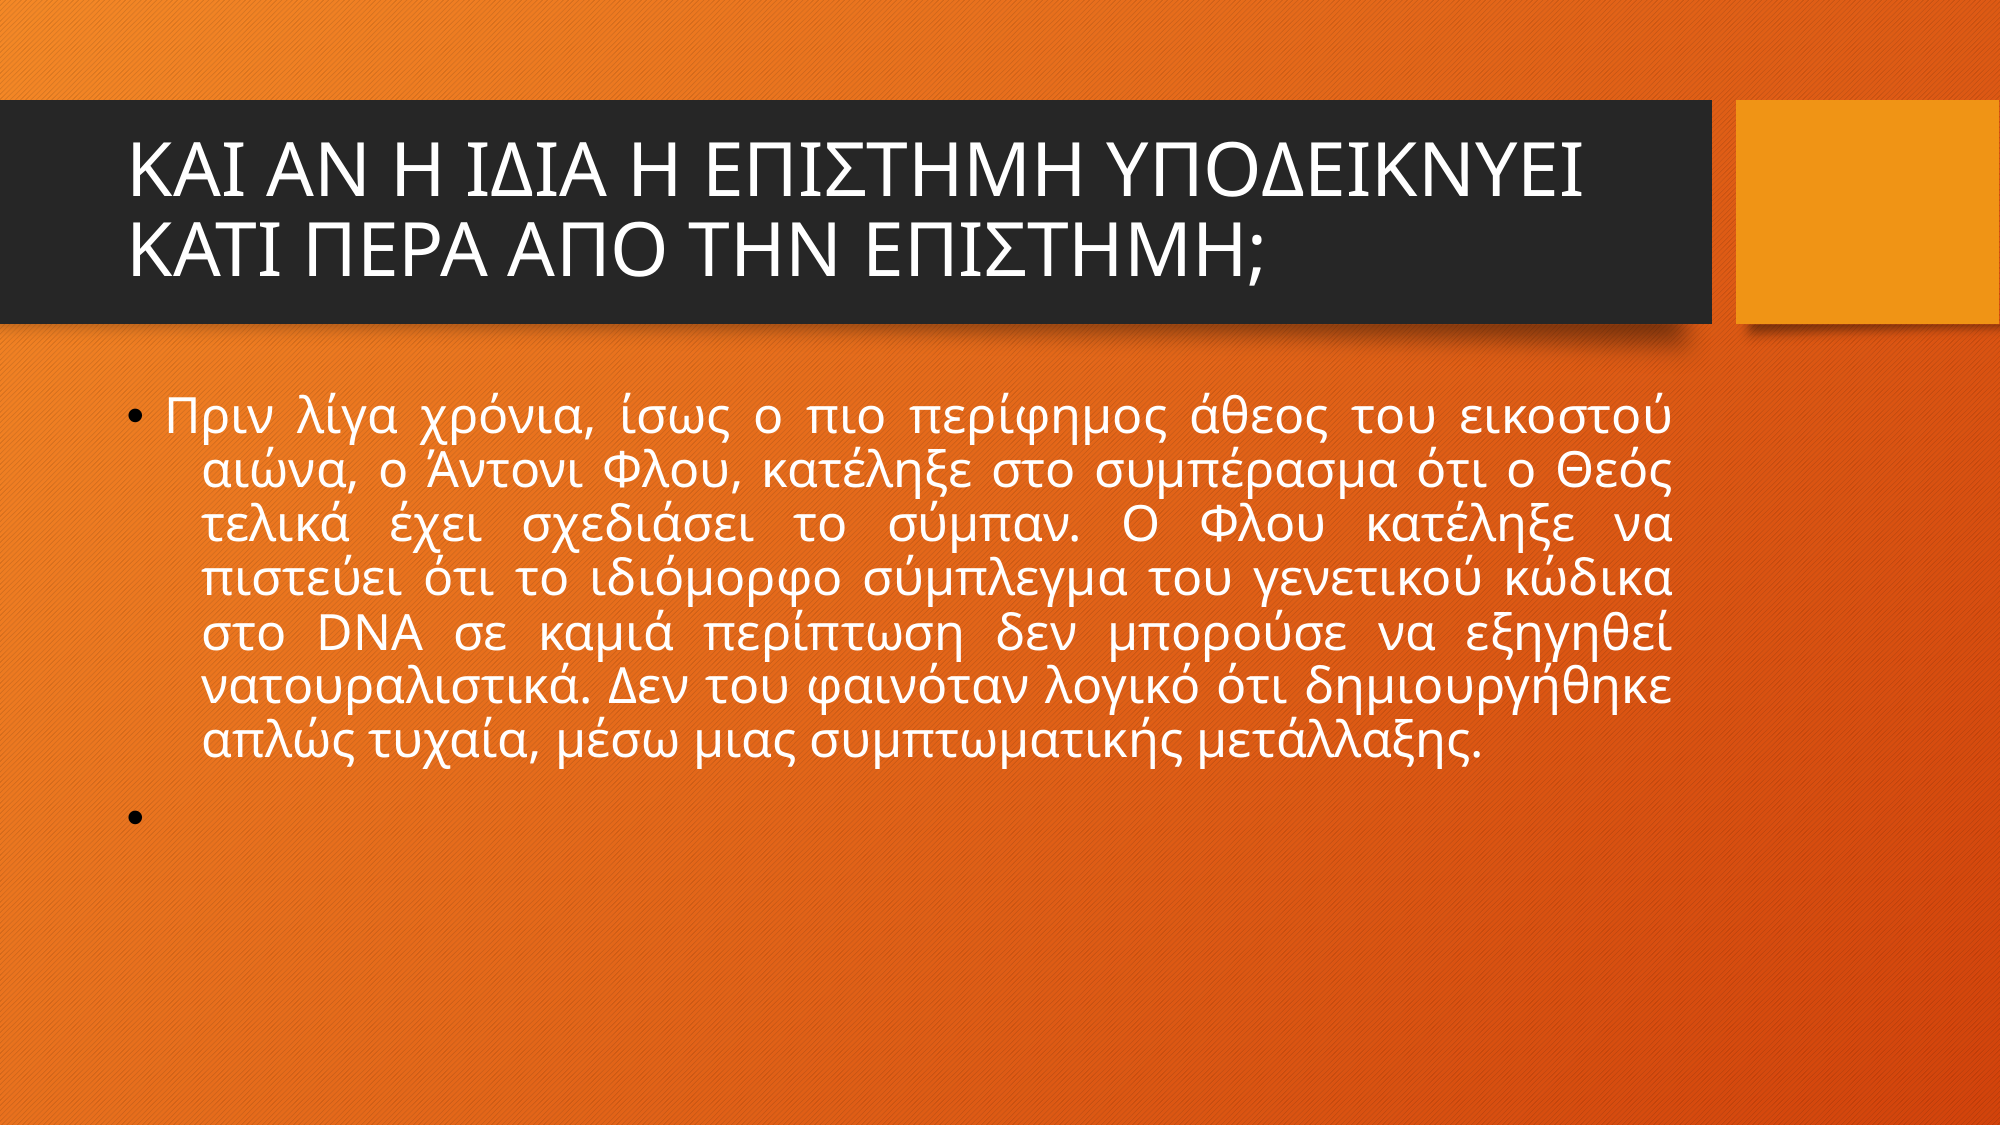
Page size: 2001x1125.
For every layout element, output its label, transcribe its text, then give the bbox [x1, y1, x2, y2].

title ΚΑΙ ΑΝ Η ΙΔΙΑ Η ΕΠΙΣΤΗΜΗ ΥΠΟΔΕΙΚΝΥΕΙ ΚΑΤΙ ΠΕΡΑ ΑΠΟ ΤΗΝ ΕΠΙΣΤΗΜΗ; [111, 123, 1689, 301]
list Πριν λίγα χρόνια, ίσως ο πιο περίφημος άθεος του εικοστού αιώνα, ο Άντονι Φλου, κατέληξε στο συμπέρασμα ότι ο Θεός τελικά έχει σχεδιάσει το σύμπαν. Ο Φλου κατέληξε να πιστεύει ότι το ιδιόμορφο σύμπλεγμα του γενετικού κώδικα στο DNA σε καμιά περίπτωση δεν μπορούσε να εξηγηθεί νατουραλιστικά. Δεν του φαινόταν λογικό ότι δημιουργήθηκε απλώς τυχαία, μέσω μιας συμπτωματικής μετάλλαξης. [111, 383, 1689, 974]
